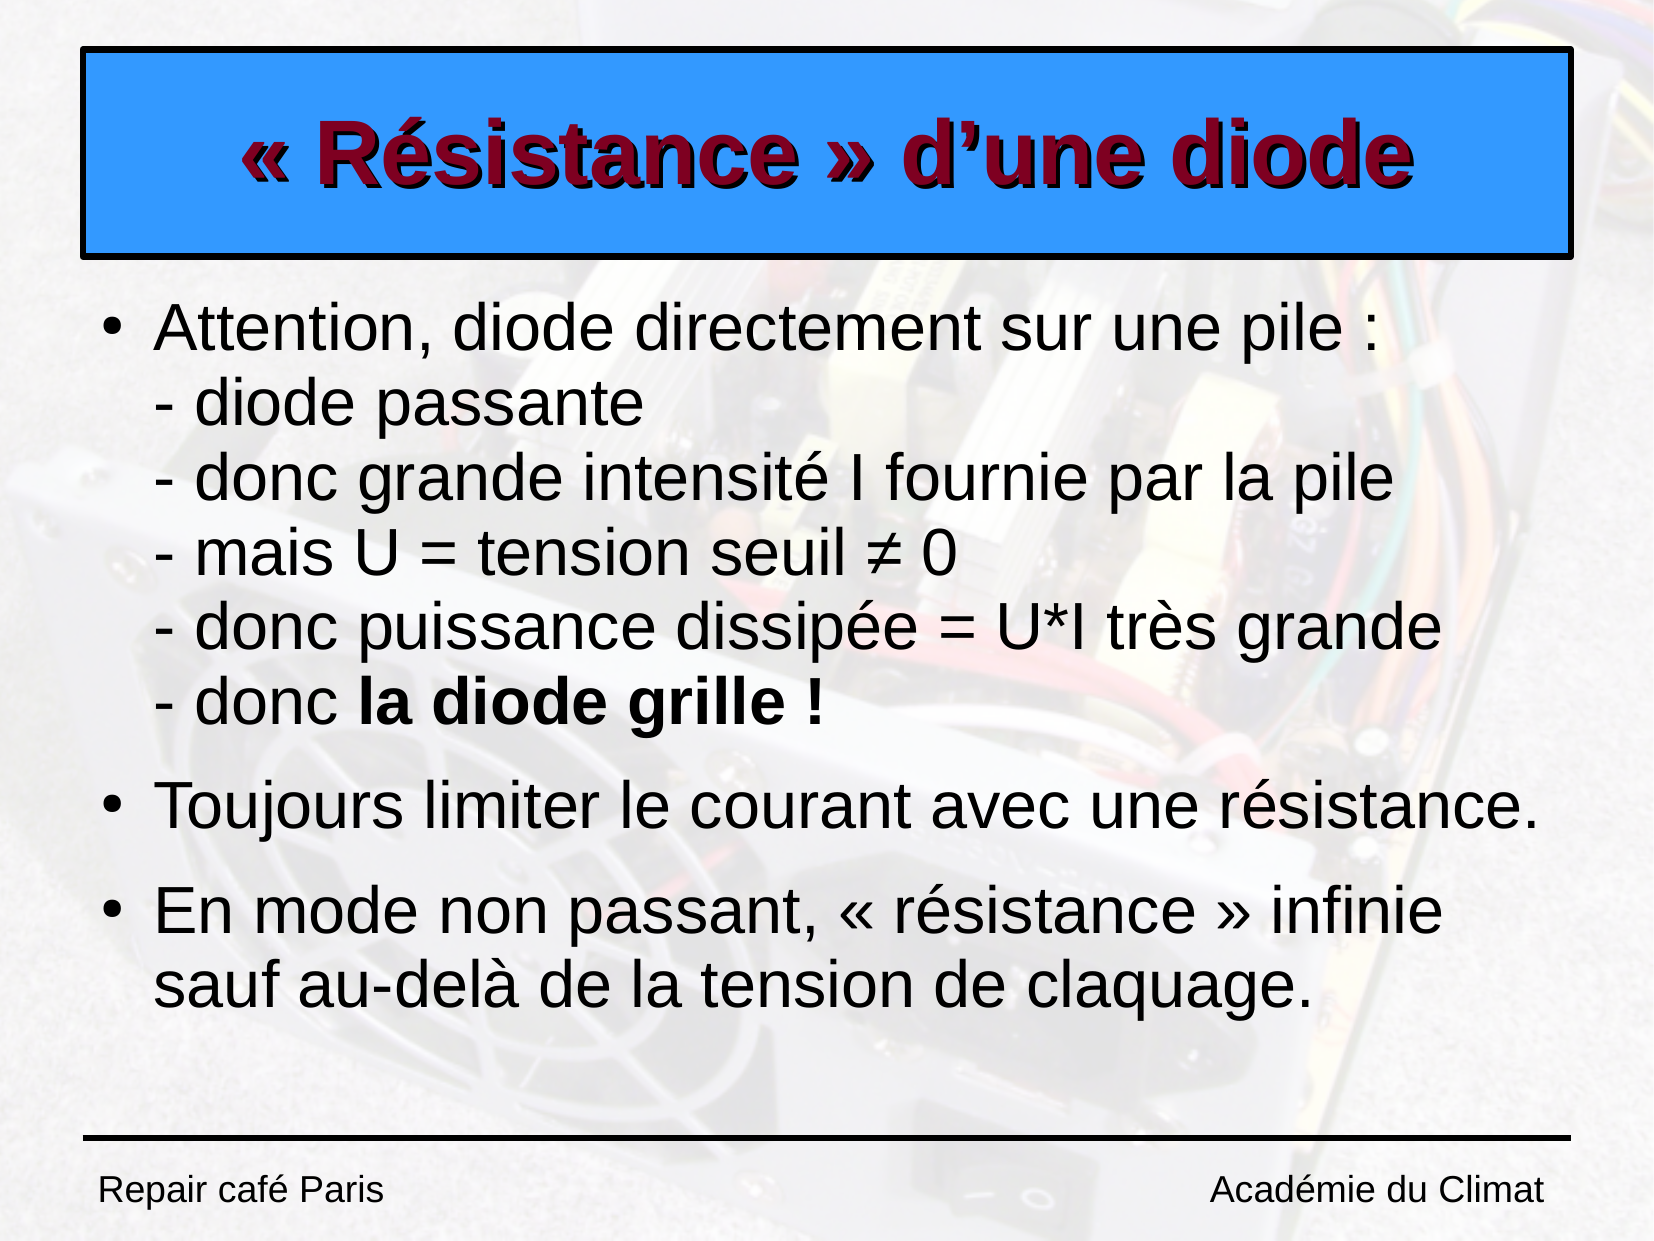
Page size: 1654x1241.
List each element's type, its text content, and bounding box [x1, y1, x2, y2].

title « Résistance » d’une diode [82, 49, 1571, 257]
picture [0, 0, 1654, 1241]
list Attention, diode directement sur une pile : - diode passante - donc grande intensité I fournie par la pile - mais U = tension seuil ≠ 0 - donc puissance dissipée = U*I très grande - donc la diode grille ! Toujours limiter le courant avec une résistance. En mode non passant, « résistance » infinie sauf au-delà de la tension de claquage. [82, 290, 1571, 1097]
text_box Repair café Paris Académie du Climat [82, 1161, 1571, 1219]
